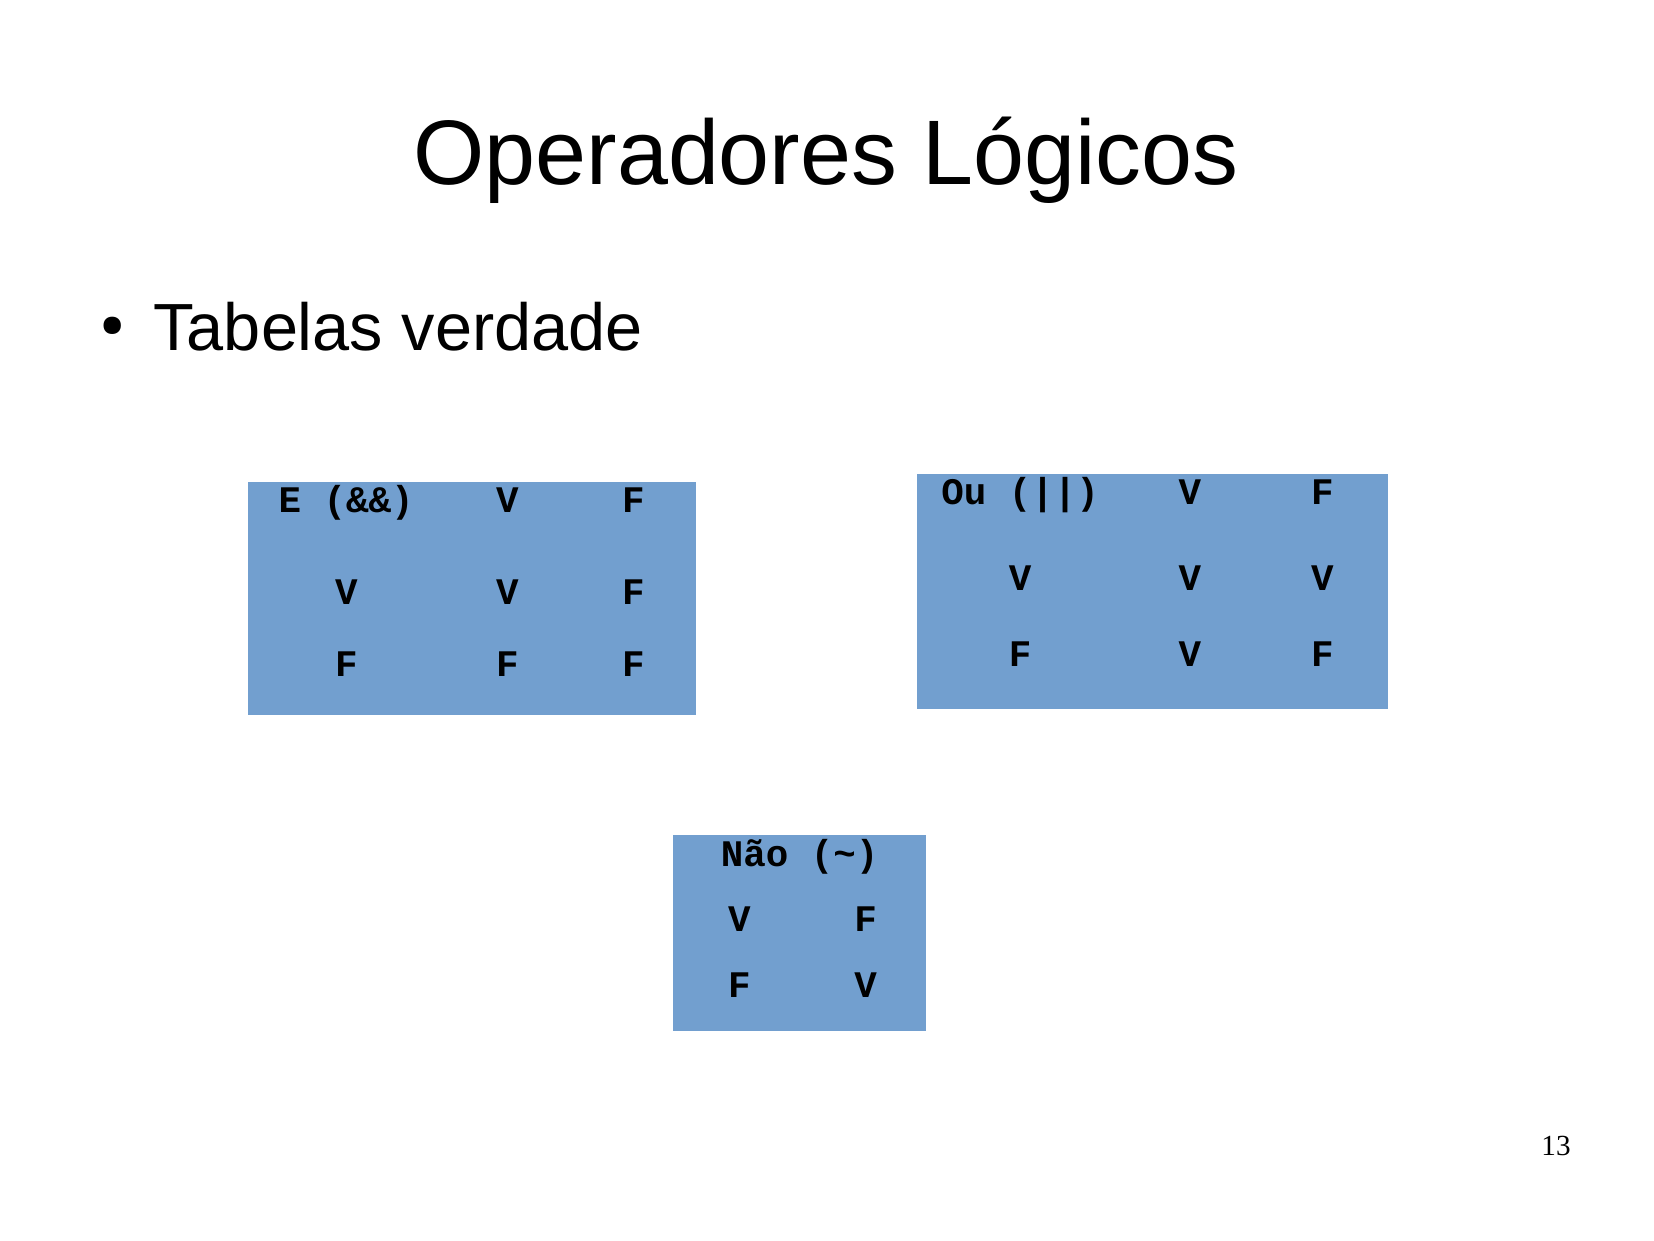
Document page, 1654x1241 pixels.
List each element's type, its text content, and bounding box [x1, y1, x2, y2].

list Tabelas verdade [82, 290, 1571, 1123]
table_cell F [1257, 635, 1388, 709]
table_cell V [917, 560, 1123, 635]
table_header Ou (||) [917, 474, 1123, 560]
table_cell F [248, 645, 445, 715]
table_cell V [1123, 635, 1257, 709]
table_header F [1257, 474, 1388, 560]
table_cell F [805, 901, 926, 966]
table_header Não (~) [673, 835, 926, 901]
table_cell V [805, 966, 926, 1031]
table_cell V [673, 901, 805, 966]
table_cell V [1257, 560, 1388, 635]
table_cell V [248, 573, 445, 645]
table_cell V [445, 573, 570, 645]
table_cell F [917, 635, 1123, 709]
table_header V [1123, 474, 1257, 560]
table_cell F [445, 645, 570, 715]
table_header F [570, 482, 696, 573]
title Operadores Lógicos [82, 49, 1571, 257]
table_cell F [570, 645, 696, 715]
table_header E (&&) [248, 482, 445, 573]
table_cell V [1123, 560, 1257, 635]
table_cell F [673, 966, 805, 1031]
table_cell F [570, 573, 696, 645]
table_header V [445, 482, 570, 573]
